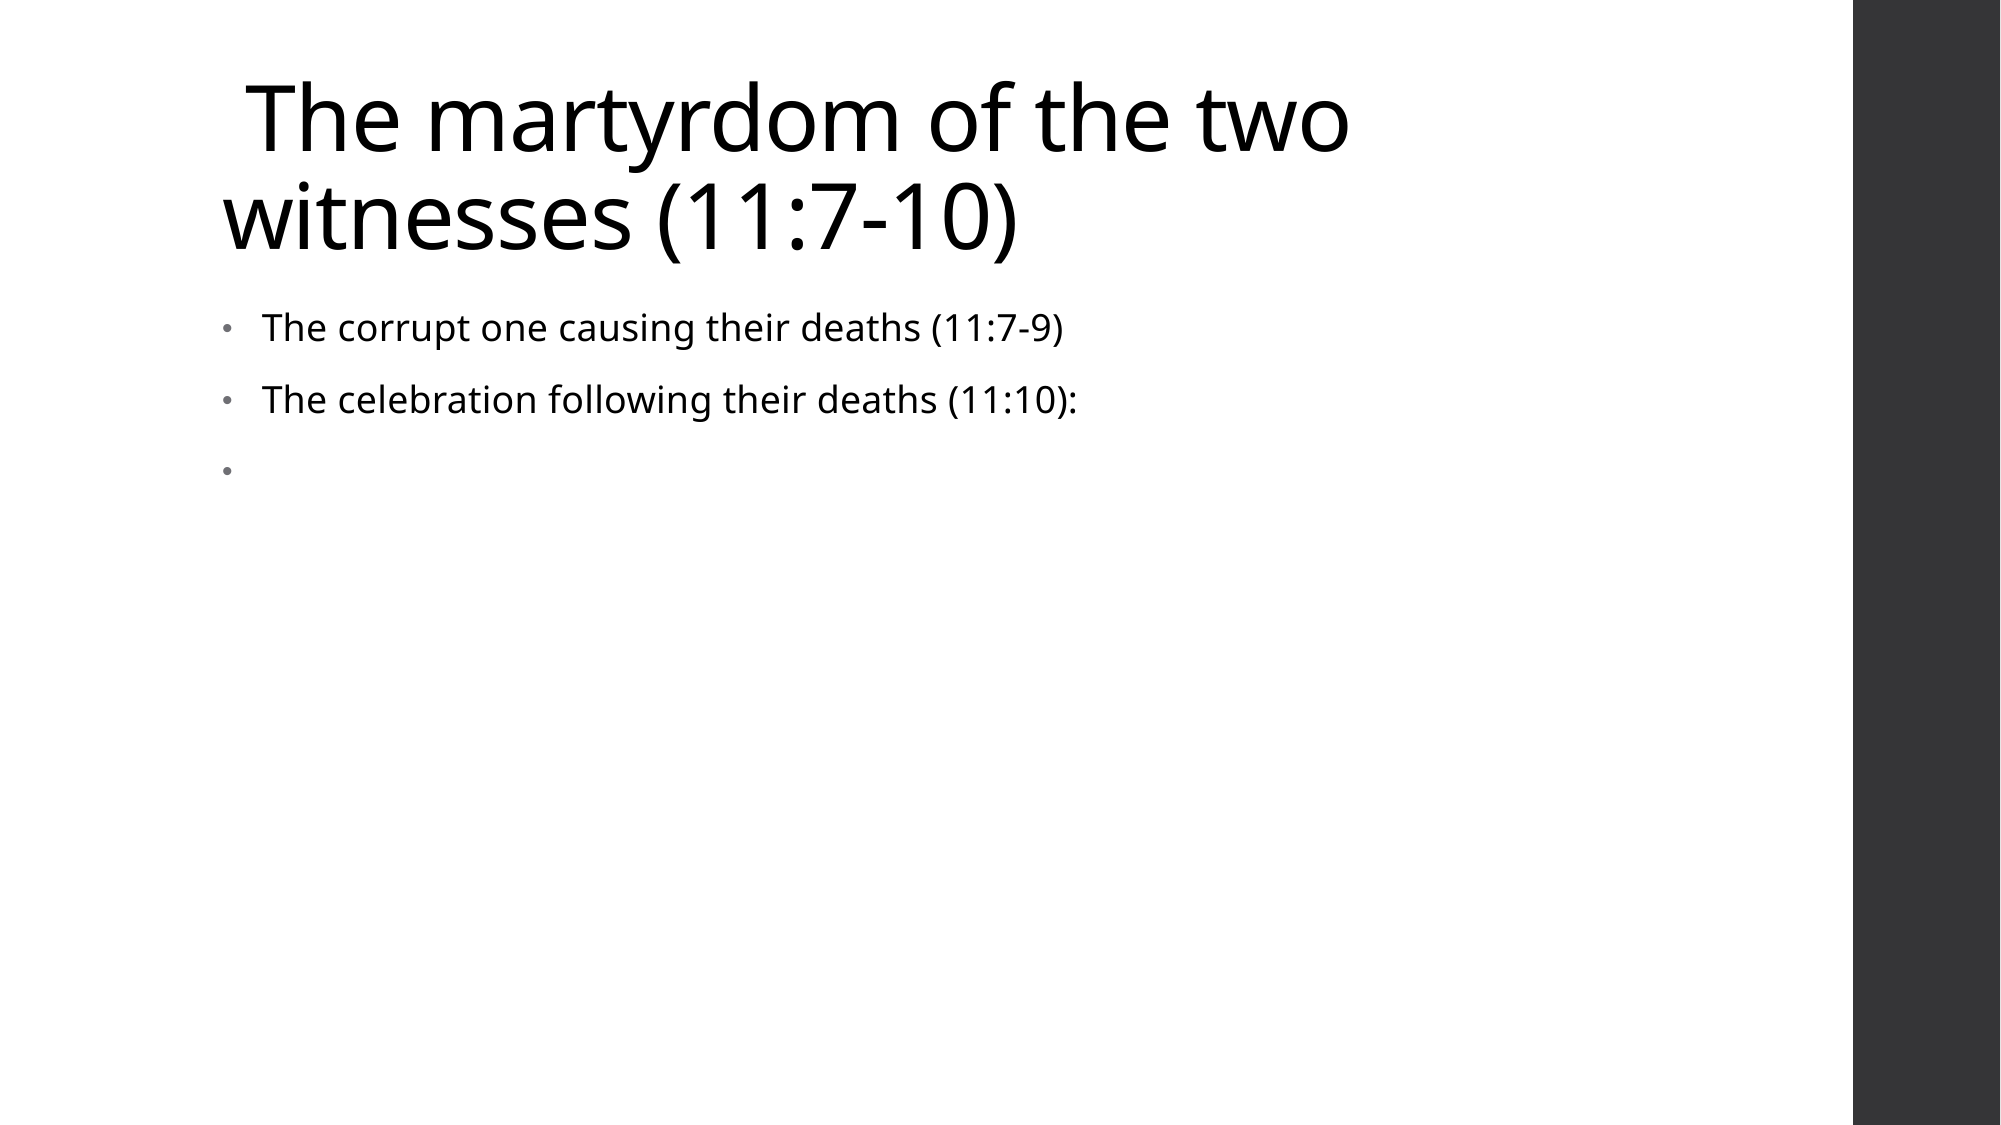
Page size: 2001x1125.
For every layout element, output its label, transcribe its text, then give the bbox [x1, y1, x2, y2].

list The corrupt one causing their deaths (11:7-9) The celebration following their deaths (11:10): [206, 299, 1617, 1014]
title The martyrdom of the two witnesses (11:7-10) [206, 60, 1797, 278]
